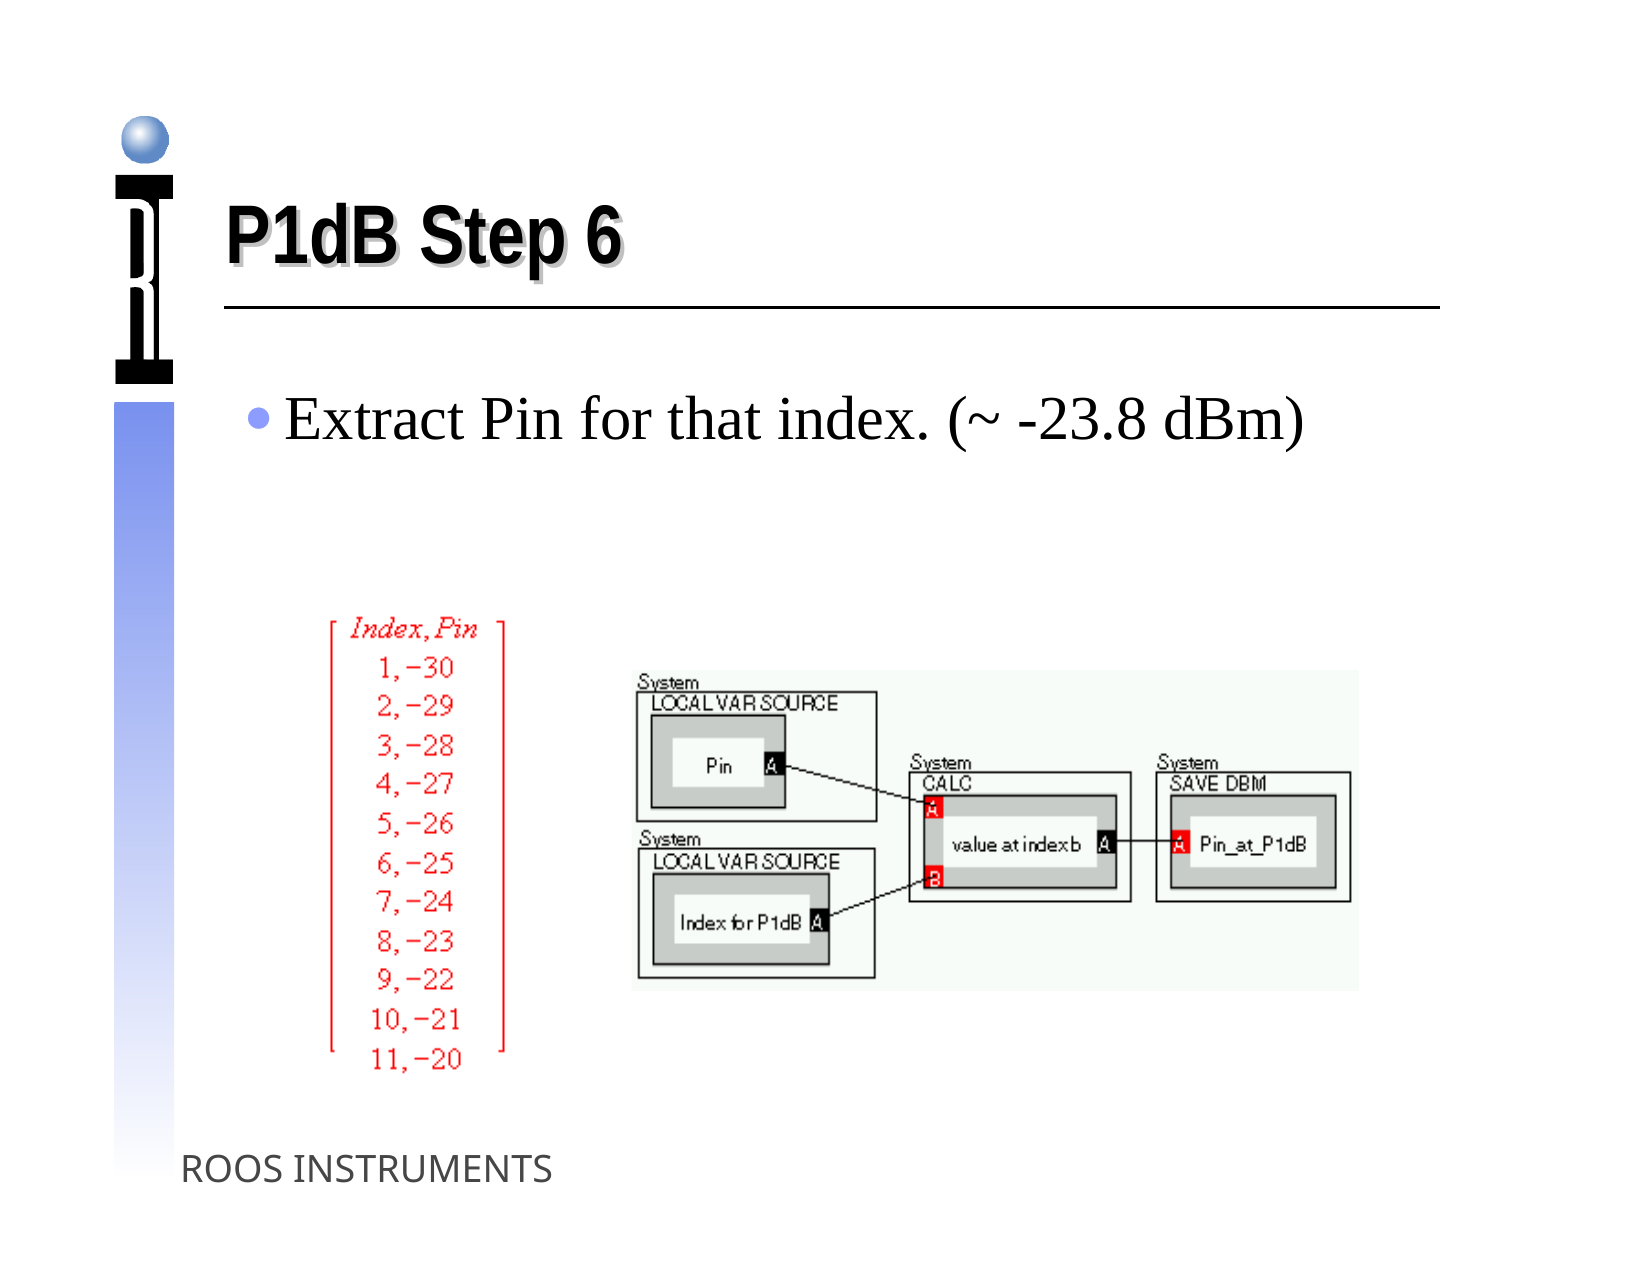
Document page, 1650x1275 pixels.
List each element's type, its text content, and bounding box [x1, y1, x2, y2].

picture [631, 670, 1359, 991]
text_box Extract Pin for that index. (~ -23.8 dBm) [232, 383, 1456, 463]
text_box P1dB Step 6 [225, 99, 1447, 284]
picture [327, 606, 513, 1077]
